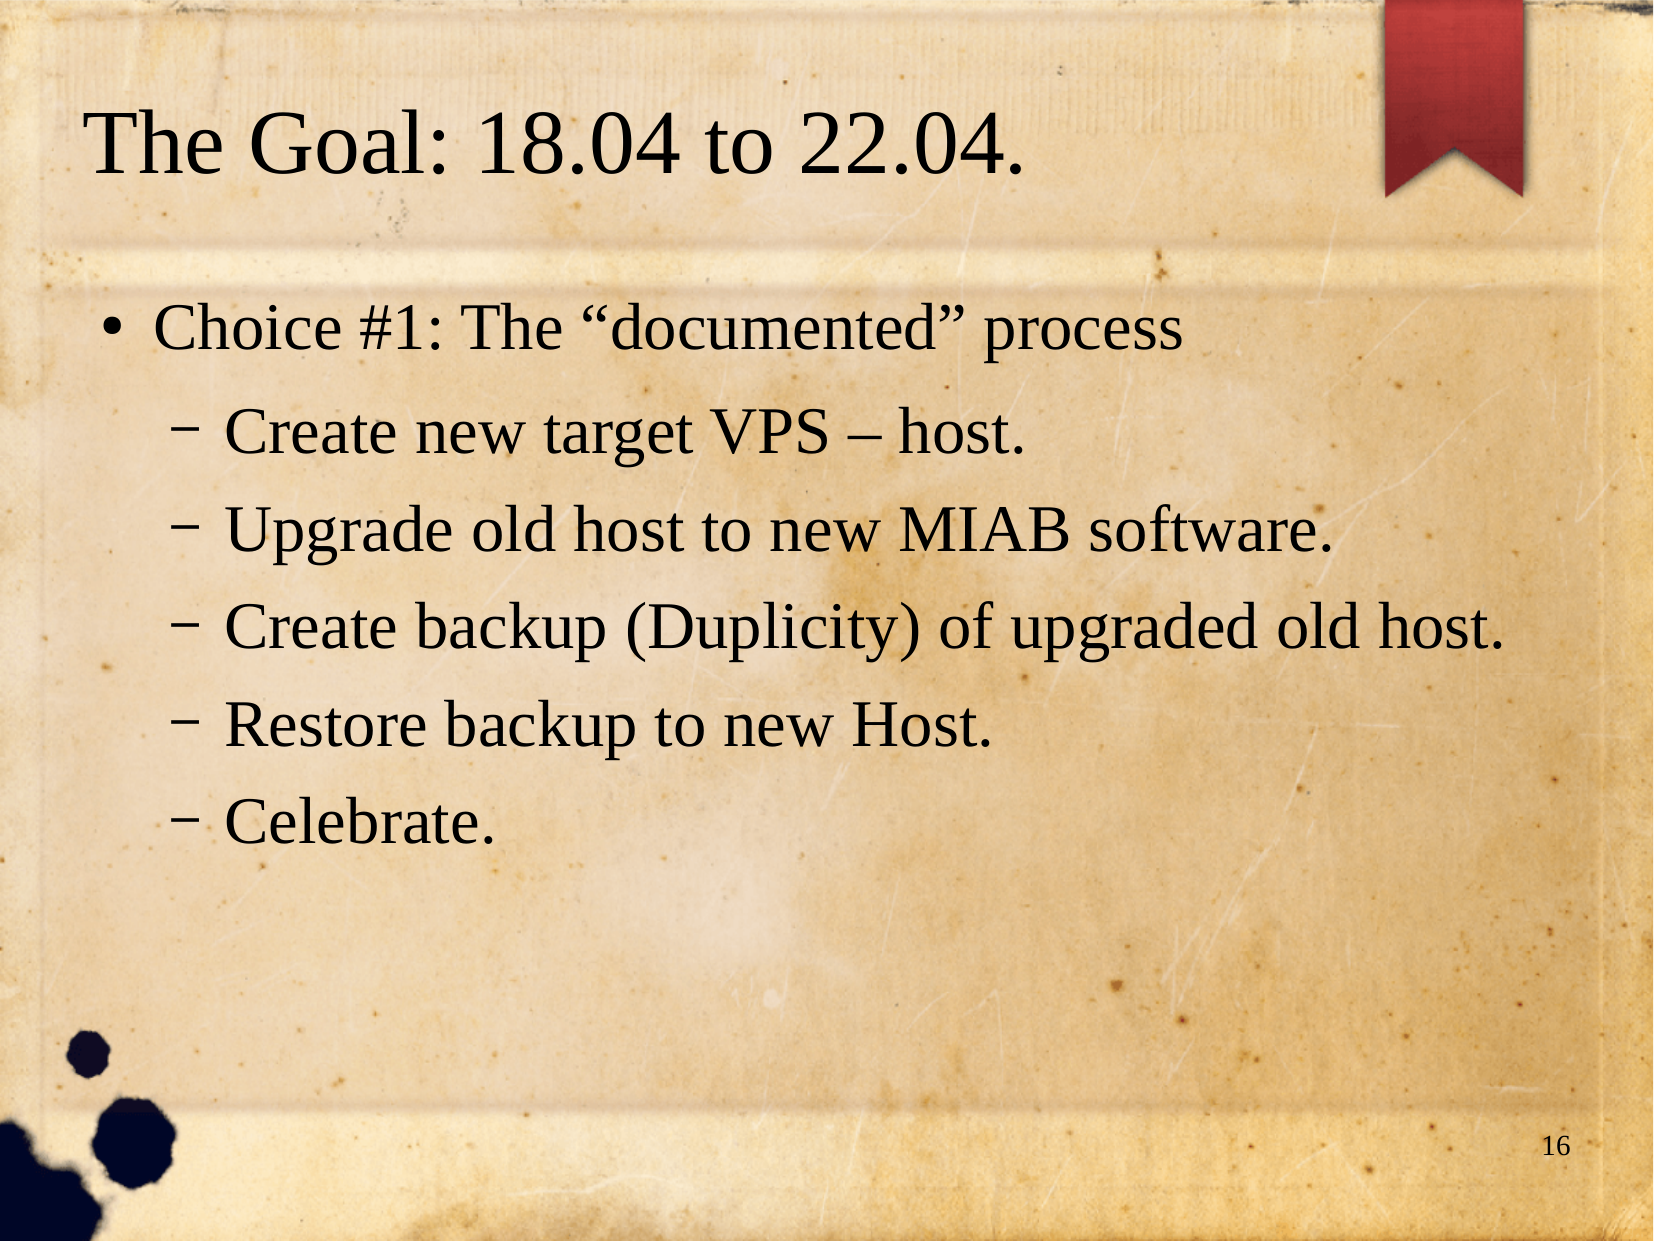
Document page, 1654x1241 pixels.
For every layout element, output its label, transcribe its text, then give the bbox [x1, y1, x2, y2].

title The Goal: 18.04 to 22.04. [82, 49, 1347, 237]
picture [0, 0, 1654, 1241]
list Choice #1: The “documented” process Create new target VPS – host. Upgrade old host to new MIAB software. Create backup (Duplicity) of upgraded old host. Restore backup to new Host. Celebrate. [82, 290, 1538, 1010]
